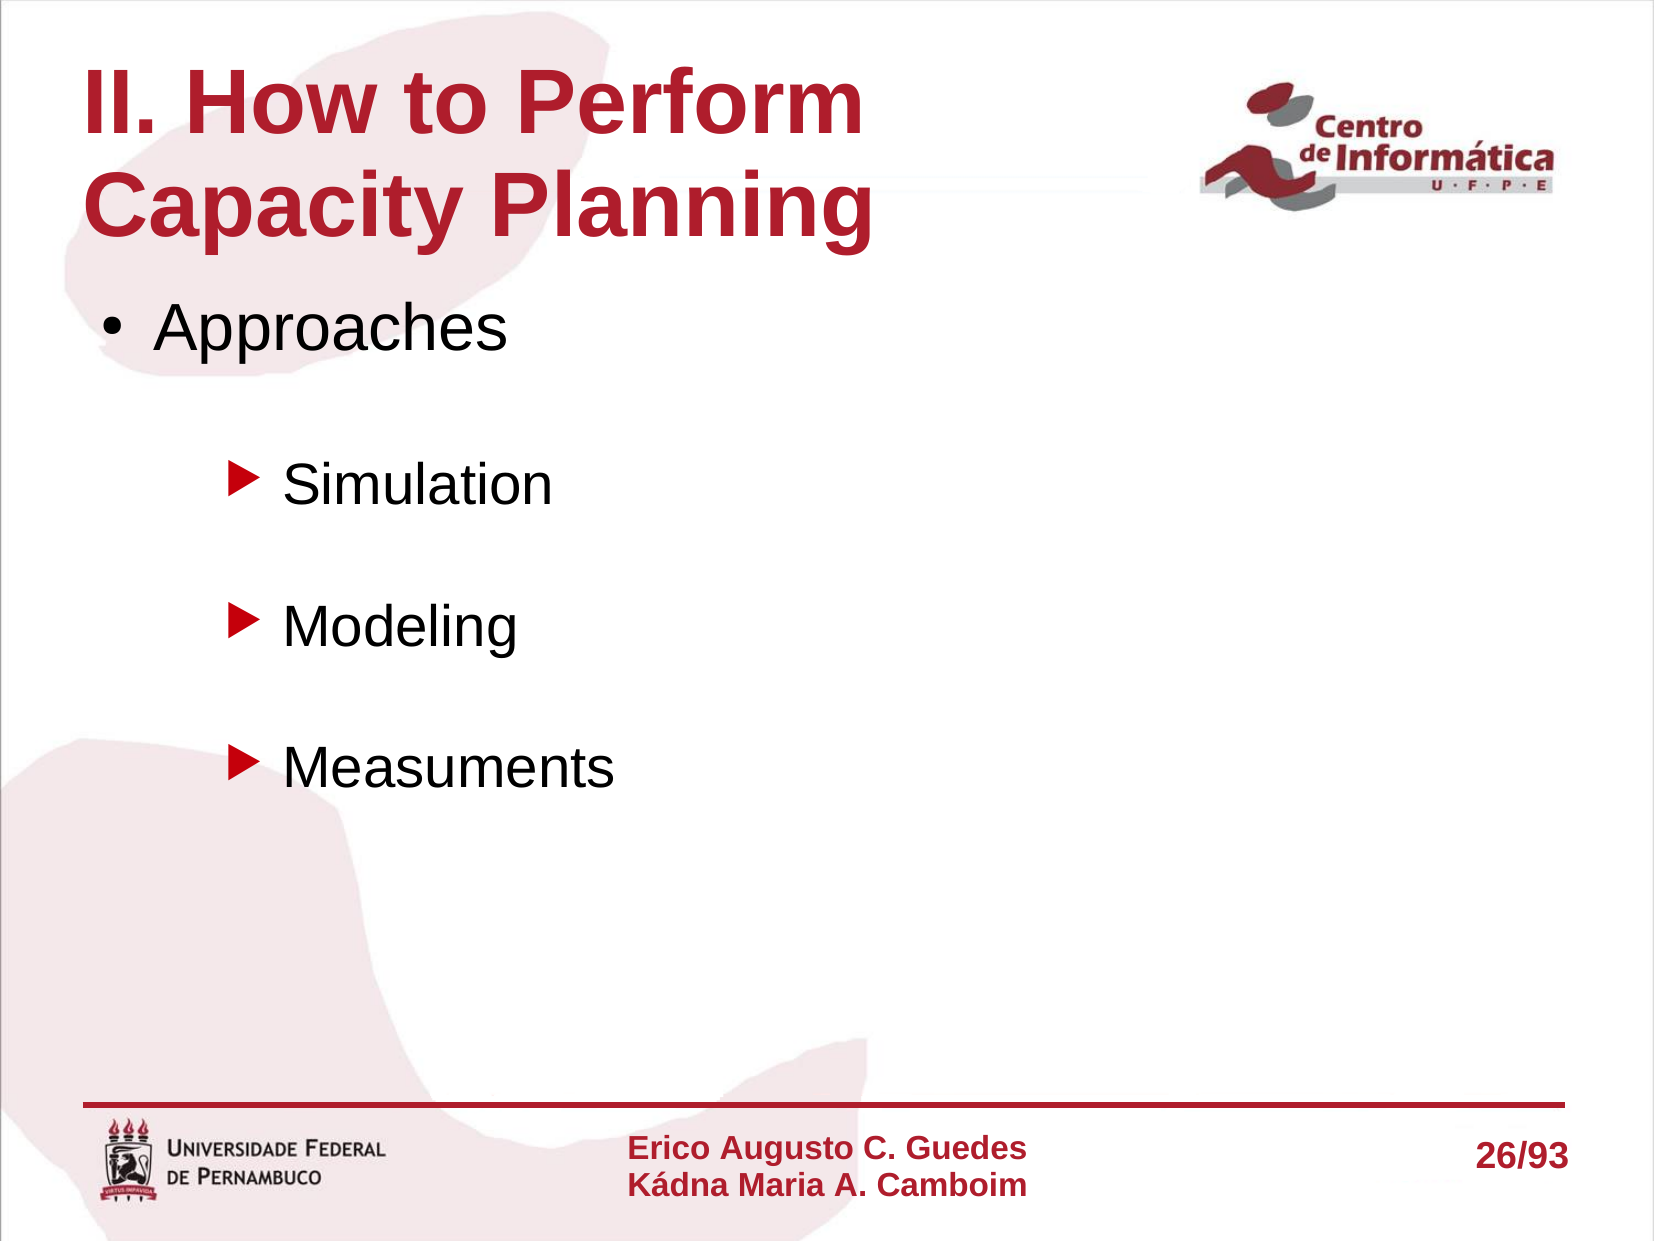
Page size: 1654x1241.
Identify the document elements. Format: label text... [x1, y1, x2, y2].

picture [0, 0, 1654, 1241]
title II. How to Perform Capacity Planning [82, 34, 1571, 272]
list Approaches Simulation Modeling Measuments [82, 290, 1571, 1094]
